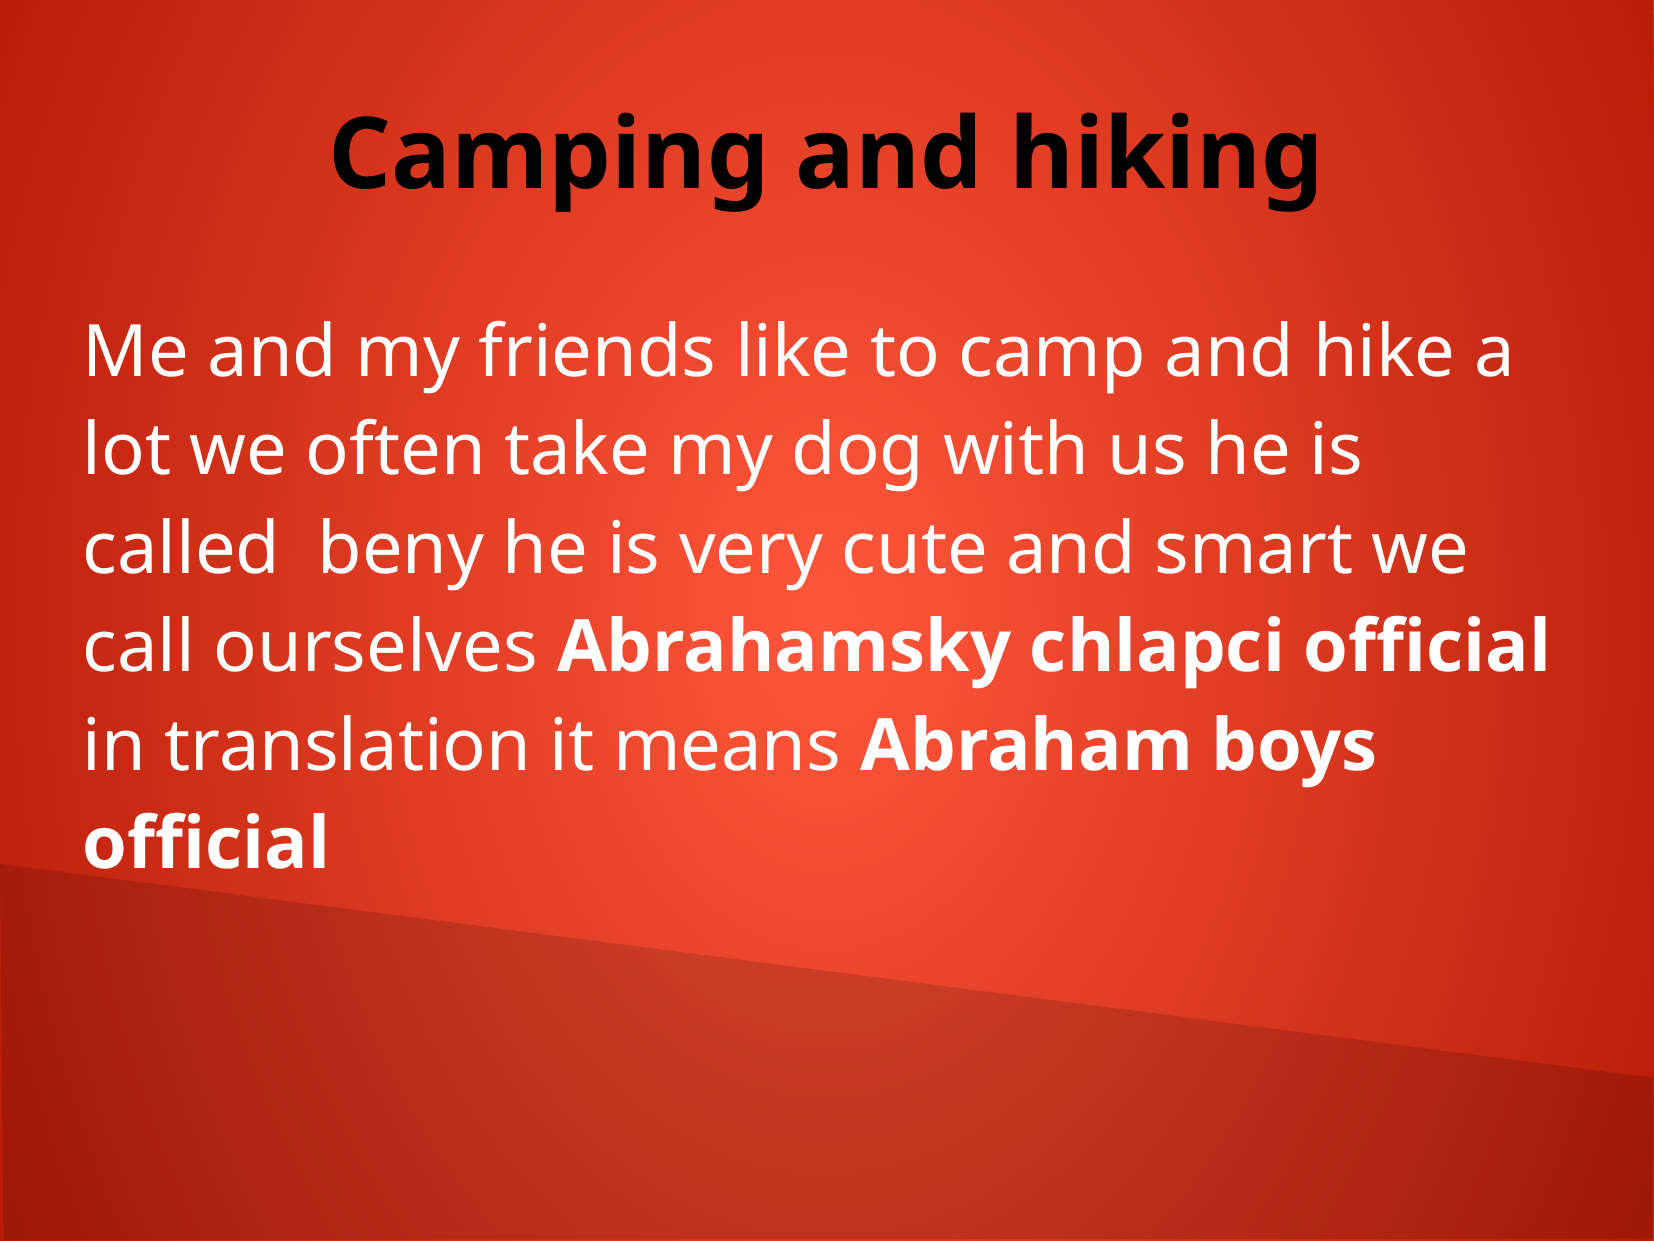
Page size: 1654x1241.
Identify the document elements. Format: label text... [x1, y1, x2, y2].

list Me and my friends like to camp and hike a lot we often take my dog with us he is called beny he is very cute and smart we call ourselves Abrahamsky chlapci official in translation it means Abraham boys official [82, 299, 1571, 1019]
title Camping and hiking [82, 47, 1571, 252]
